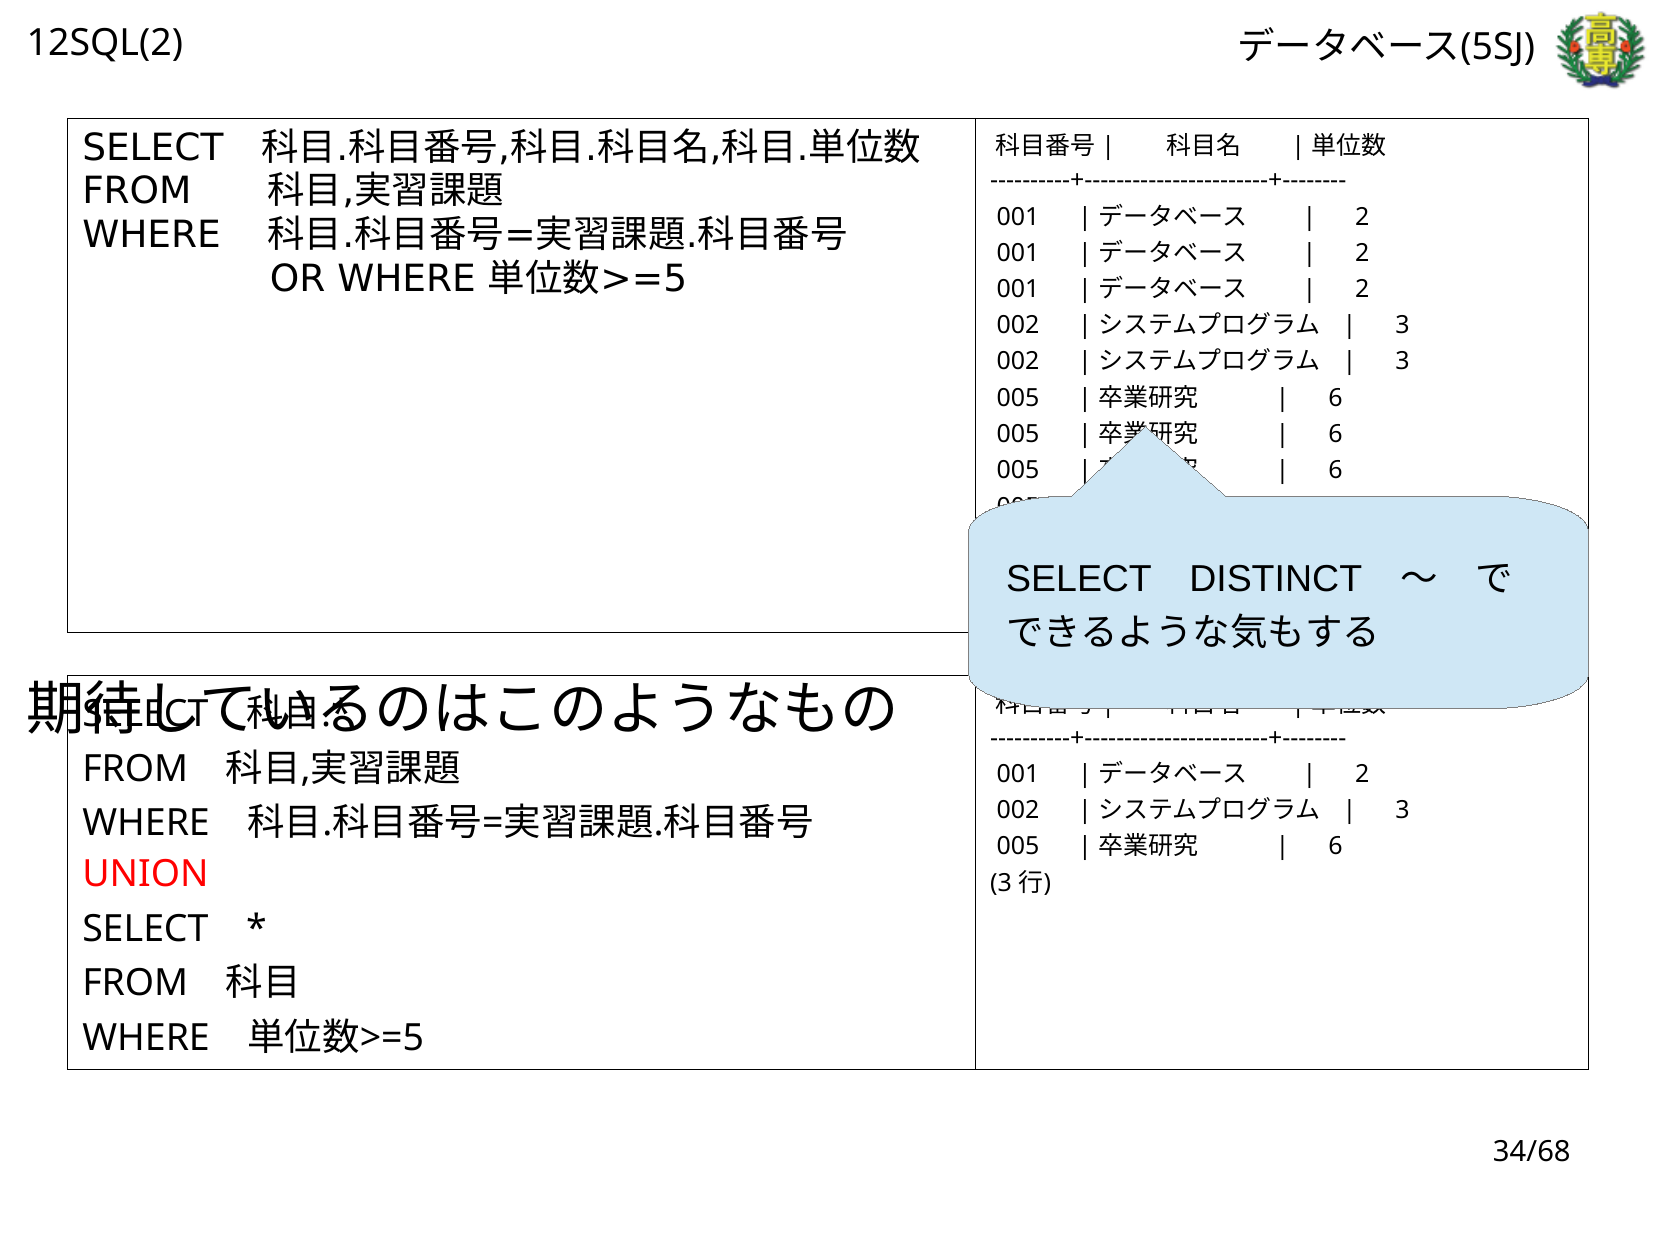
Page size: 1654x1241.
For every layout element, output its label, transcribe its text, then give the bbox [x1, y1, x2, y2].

picture [1553, 2, 1650, 99]
table_header SELECT 科目.科目番号,科目.科目名,科目.単位数 FROM 科目,実習課題 WHERE 科目.科目番号=実習課題.科目番号 OR WHERE 単位数>=5 [68, 119, 975, 632]
text_box SELECT DISTINCT 〜 で できるような気もする [968, 426, 1589, 709]
table_cell [67, 633, 968, 654]
table_header 科目番号 | 科目名 | 単位数 ----------+-----------------------+-------- 001 | データベース | 2 001 | データベース | 2 001 | データベース | 2 002 | システムプログラム | 3 002 | システムプログラム | 3 005 | 卒業研究 | 6 005 | 卒業研究 | 6 005 | 卒業研究 | 6 005 | 卒業研究 | 6 005 | 卒業研究 | 6 (10 行) [976, 119, 1588, 525]
table_cell 科目番号 | 科目名 | 単位数 ----------+-----------------------+-------- 001 | データベース | 2 002 | システムプログラム | 3 005 | 卒業研究 | 6 (3 行) [976, 680, 1588, 1069]
text_box 期待しているのはこのようなもの [11, 654, 1193, 733]
table_cell SELECT 科目.* FROM 科目,実習課題 WHERE 科目.科目番号=実習課題.科目番号 UNION SELECT * FROM 科目 WHERE 単位数>=5 [68, 733, 975, 1069]
